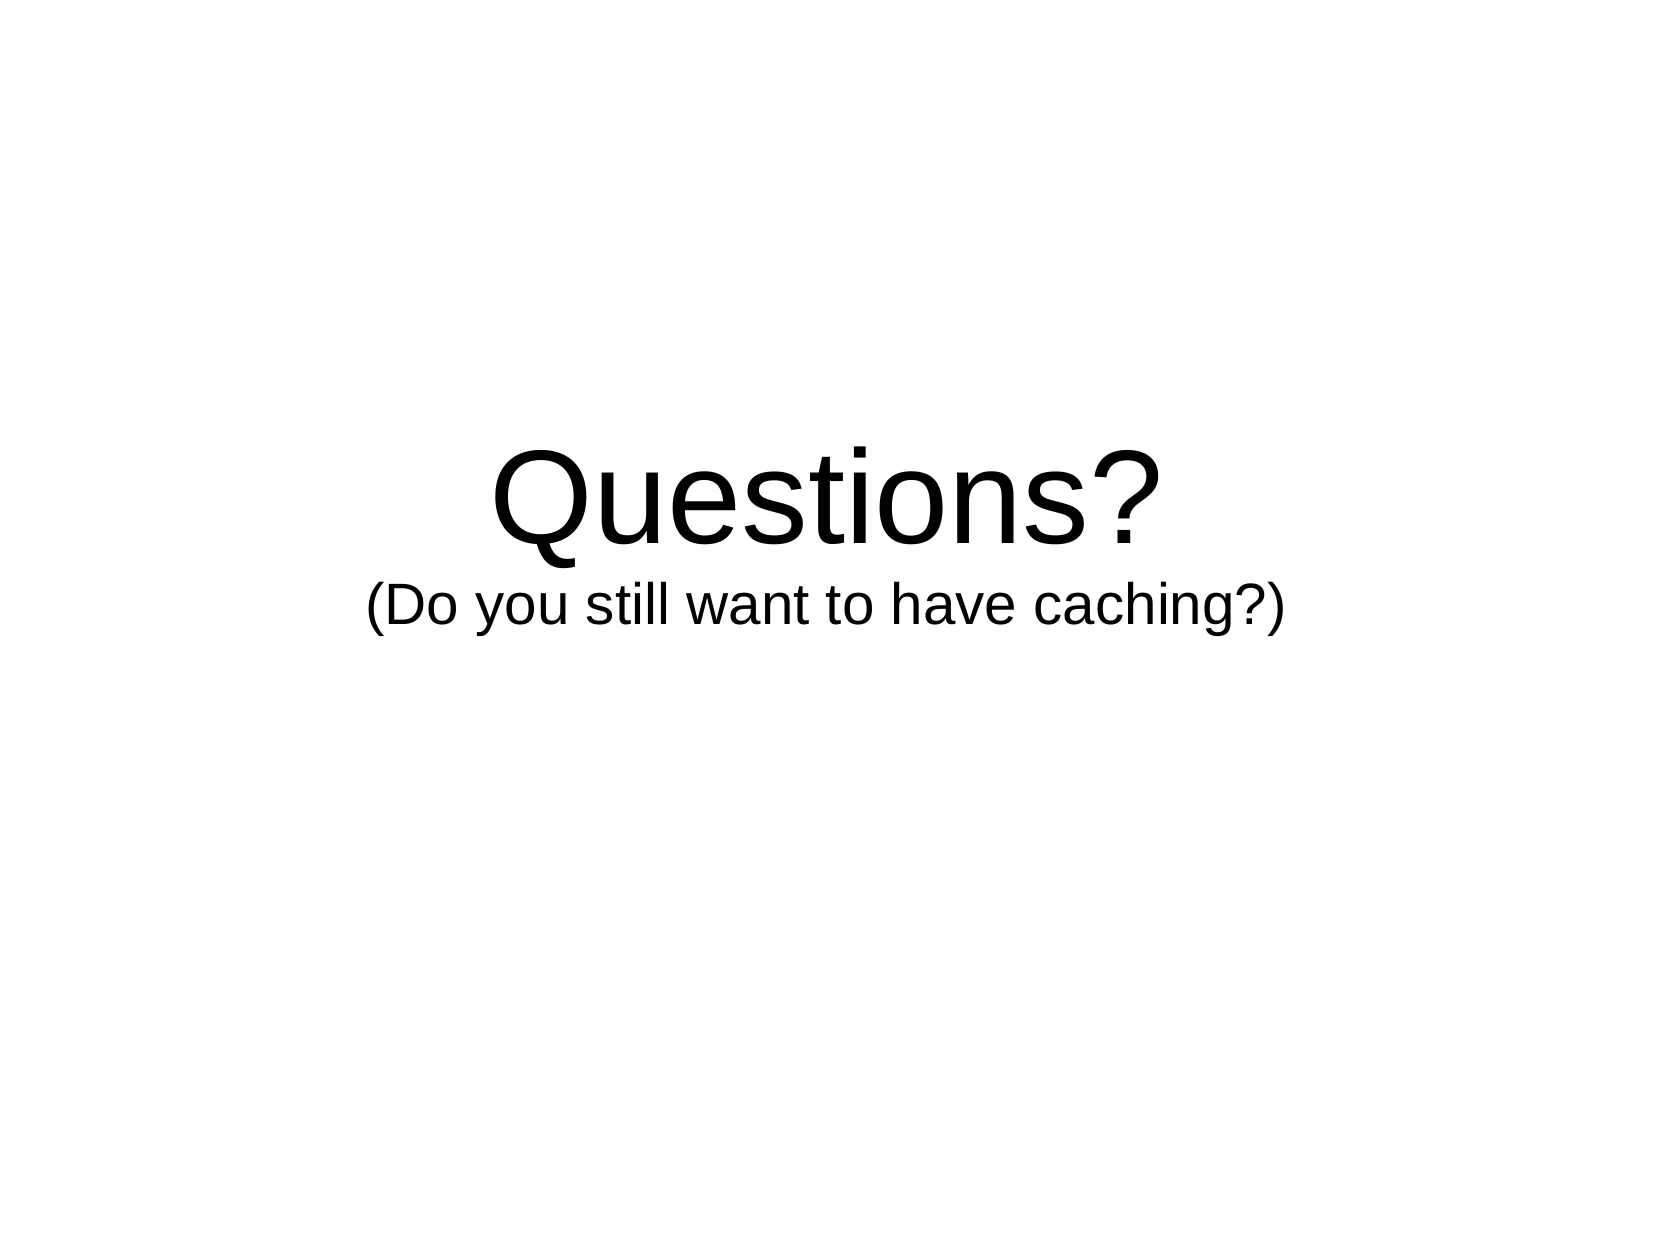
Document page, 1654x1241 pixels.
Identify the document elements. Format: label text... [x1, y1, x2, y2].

subtitle Questions? (Do you still want to have caching?) [82, 49, 1571, 1010]
